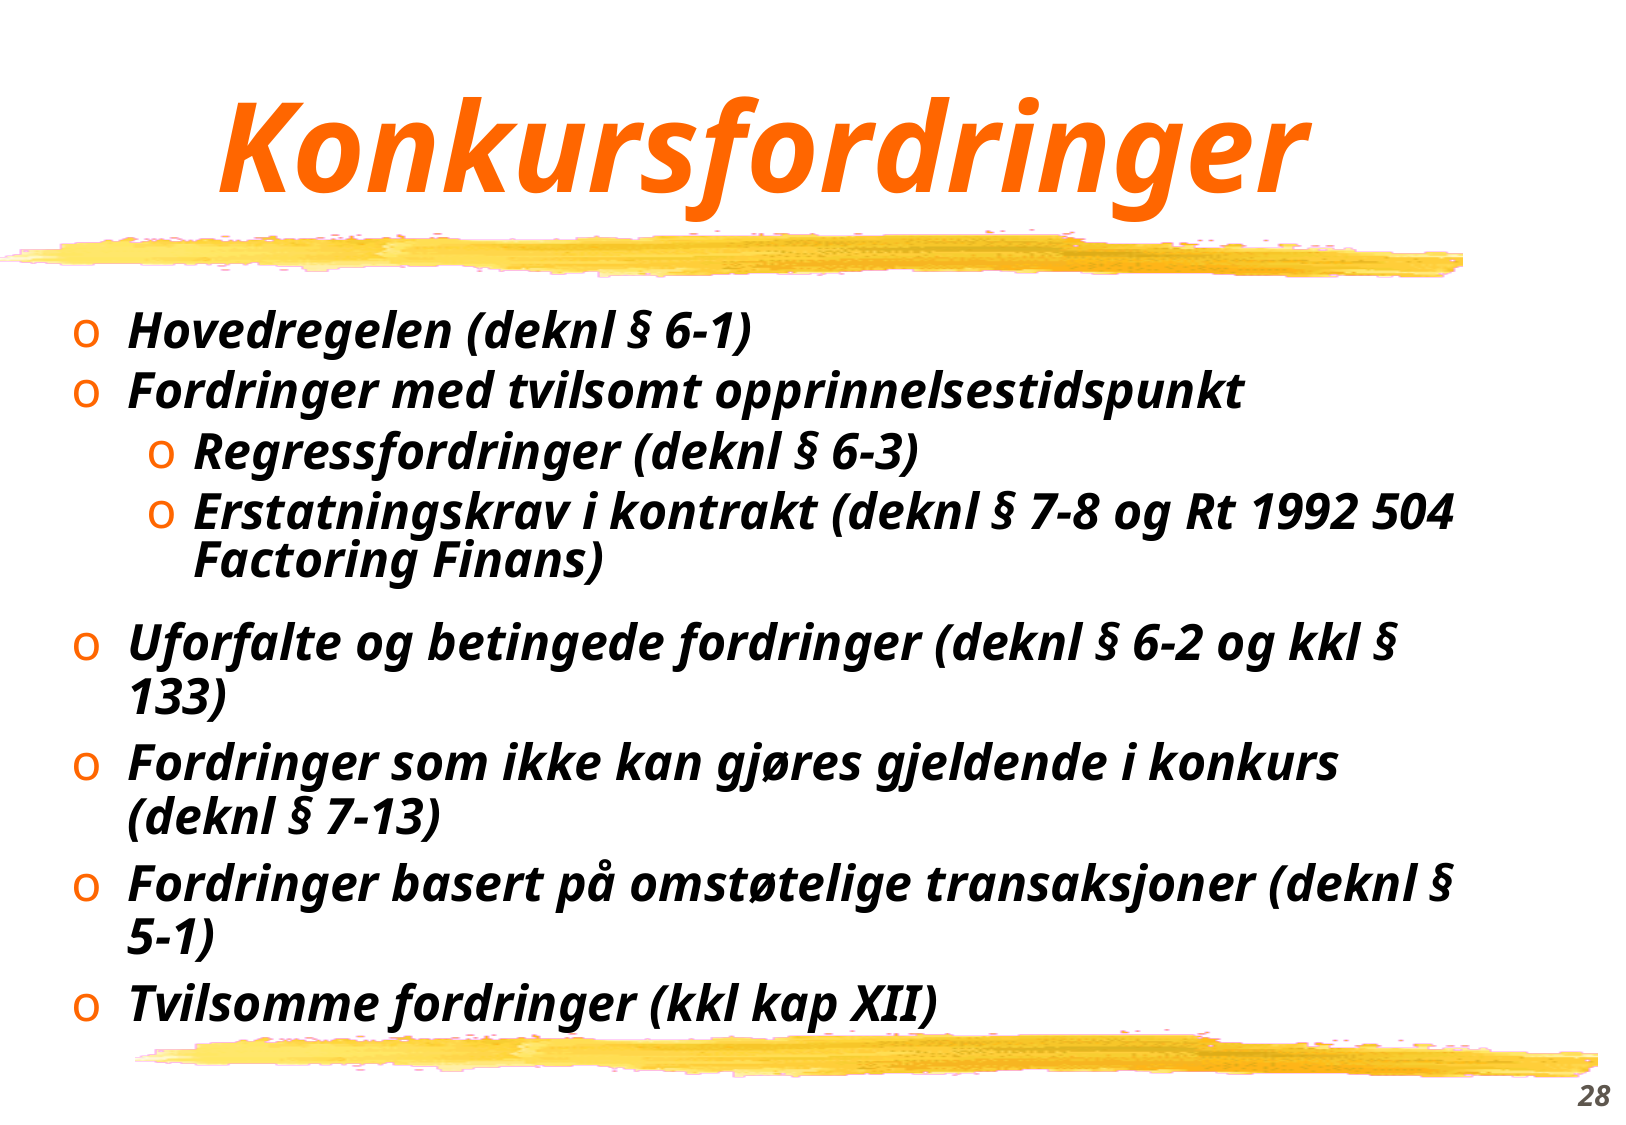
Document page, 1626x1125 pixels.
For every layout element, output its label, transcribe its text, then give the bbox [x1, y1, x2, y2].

picture [135, 1024, 1598, 1088]
picture [0, 224, 1463, 288]
title Konkursfordringer [72, 37, 1454, 225]
text_box <number> [1516, 1050, 1626, 1125]
list Uforfalte og betingede fordringer (deknl § 6-2 og kkl § 133) Fordringer som ikke kan gjøres gjeldende i konkurs (deknl § 7-13) Fordringer basert på omstøtelige transaksjoner (deknl § 5-1) Tvilsomme fordringer (kkl kap XII) [56, 609, 1476, 1040]
list Hovedregelen (deknl § 6-1) Fordringer med tvilsomt opprinnelsestidspunkt Regressfordringer (deknl § 6-3) Erstatningskrav i kontrakt (deknl § 7-8 og Rt 1992 504 Factoring Finans) [56, 302, 1522, 595]
